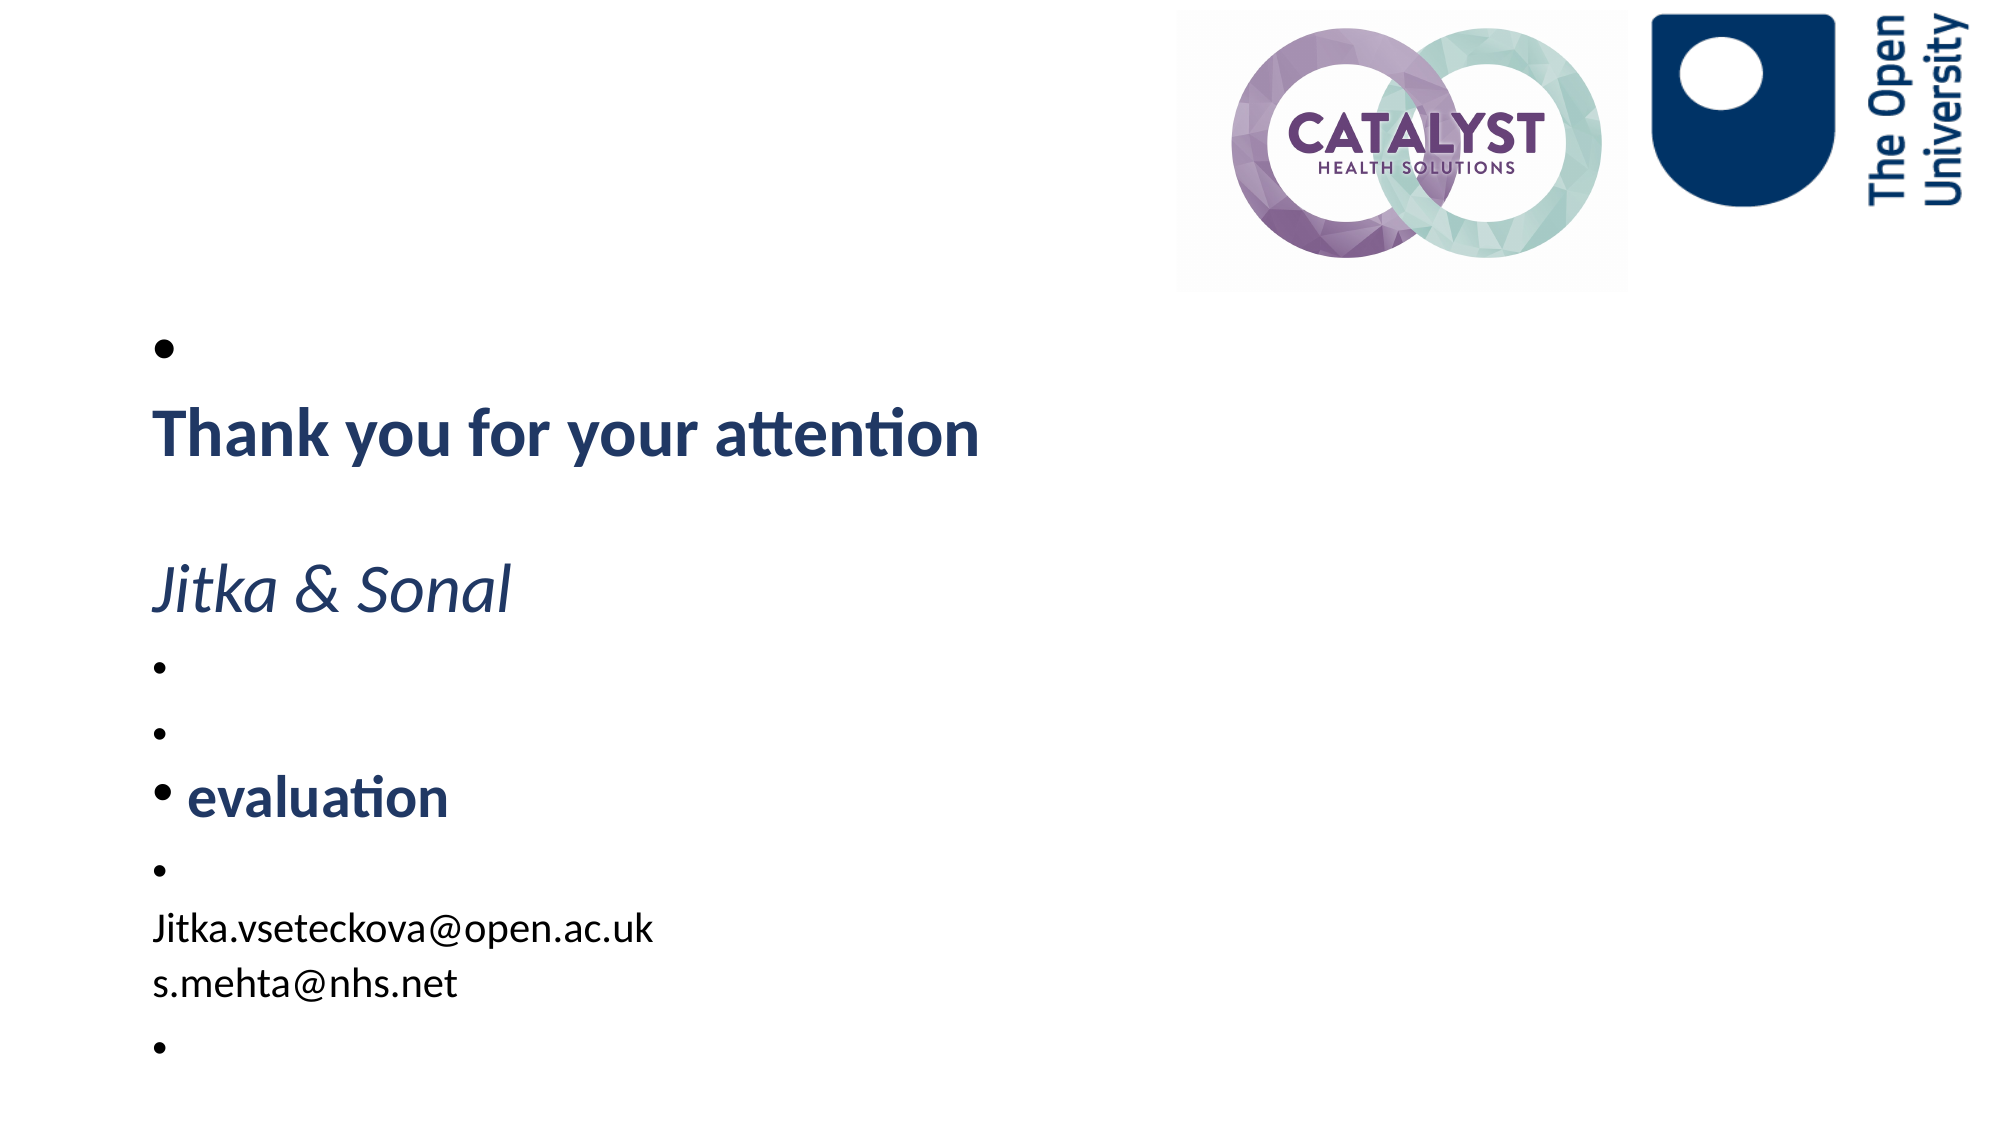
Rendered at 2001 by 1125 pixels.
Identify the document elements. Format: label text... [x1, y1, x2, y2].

picture [1650, 10, 1971, 211]
list Thank you for your attention Jitka & Sonal evaluation Jitka.vseteckova@open.ac.uk s.mehta@nhs.net [137, 299, 1863, 1014]
picture [1176, 10, 1628, 292]
